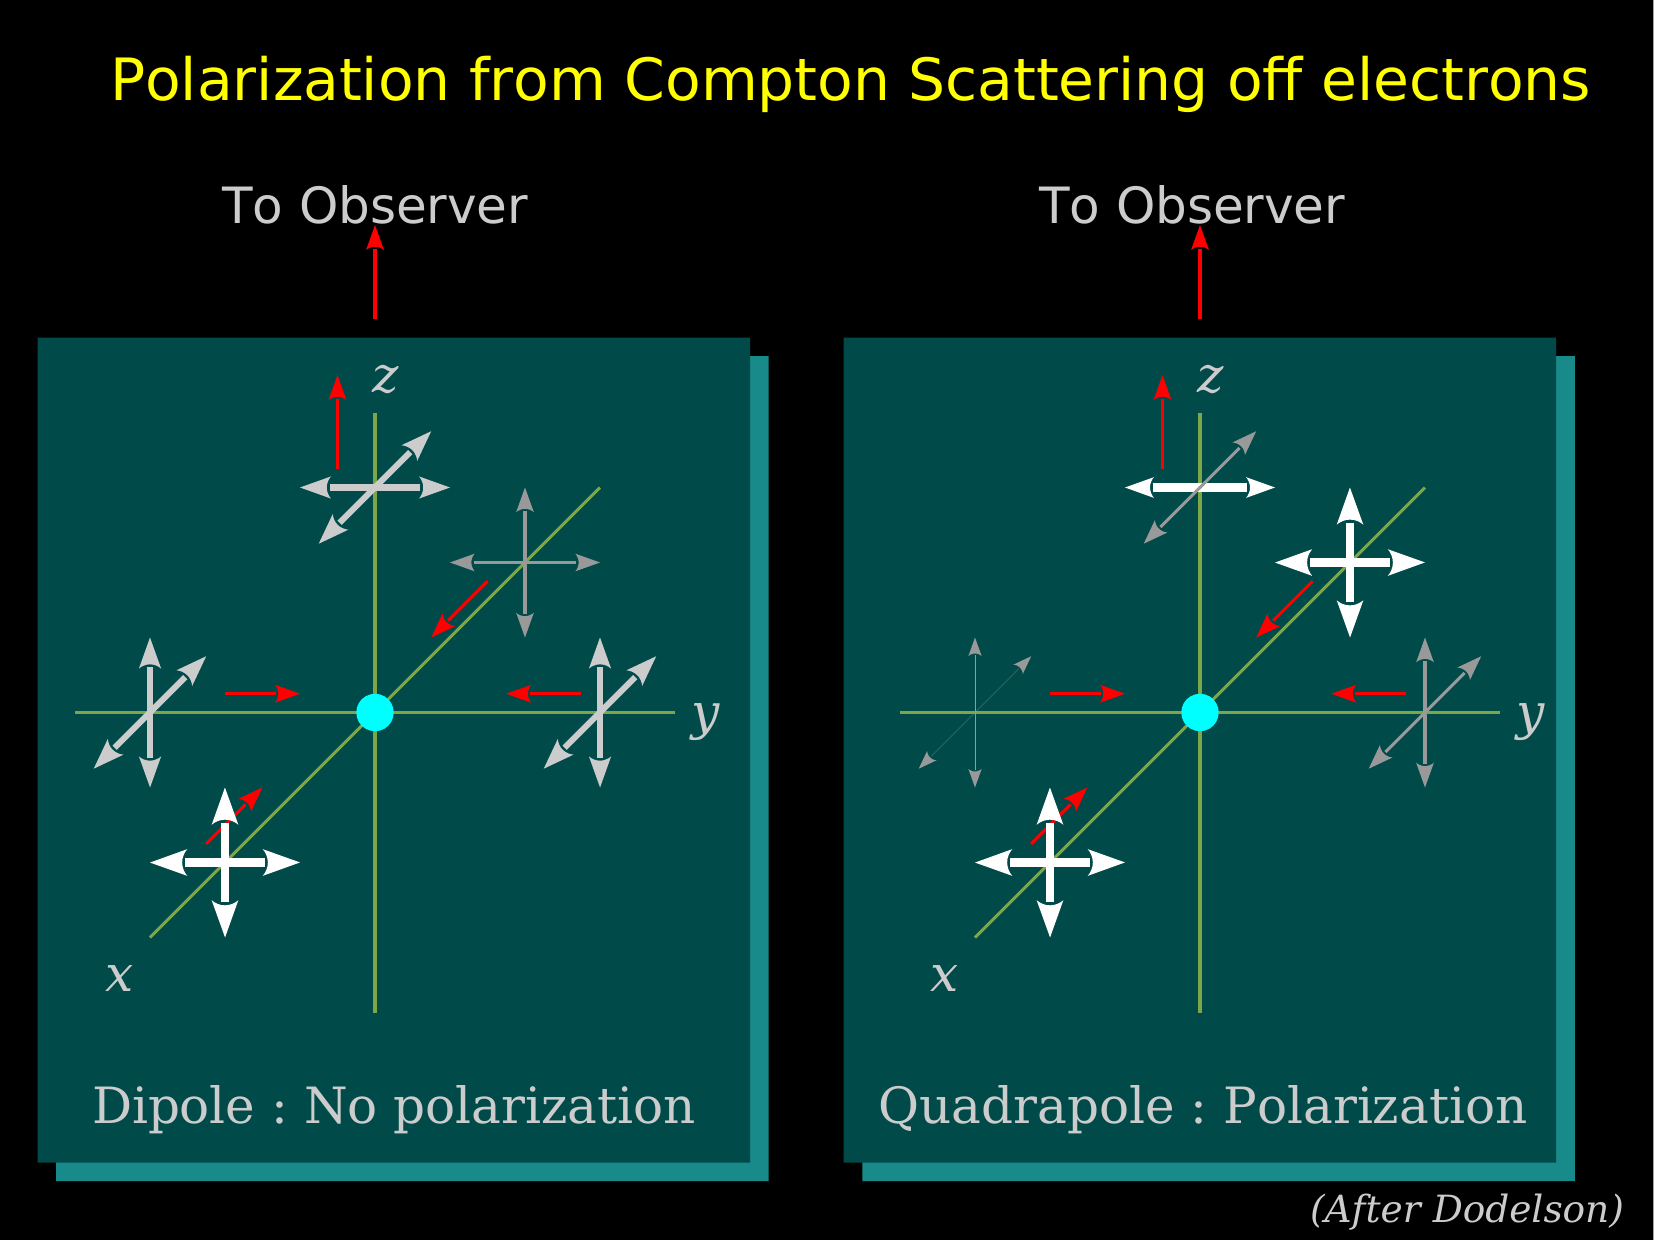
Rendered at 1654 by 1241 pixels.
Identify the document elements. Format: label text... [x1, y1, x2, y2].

text_box z [356, 337, 416, 414]
text_box x [914, 936, 976, 1013]
text_box [37, 337, 769, 1182]
text_box Polarization from Compton Scattering off electrons [93, 37, 1610, 124]
text_box Quadrapole : Polarization [862, 1067, 1544, 1144]
text_box (After Dodelson) [1293, 1178, 1641, 1241]
text_box z [1181, 337, 1241, 414]
text_box y [1500, 673, 1561, 751]
text_box To Observer [206, 167, 545, 244]
text_box [843, 337, 1575, 1182]
text_box y [675, 673, 736, 751]
text_box Dipole : No polarization [75, 1067, 713, 1144]
text_box x [89, 936, 151, 1013]
text_box To Observer [1022, 167, 1362, 244]
